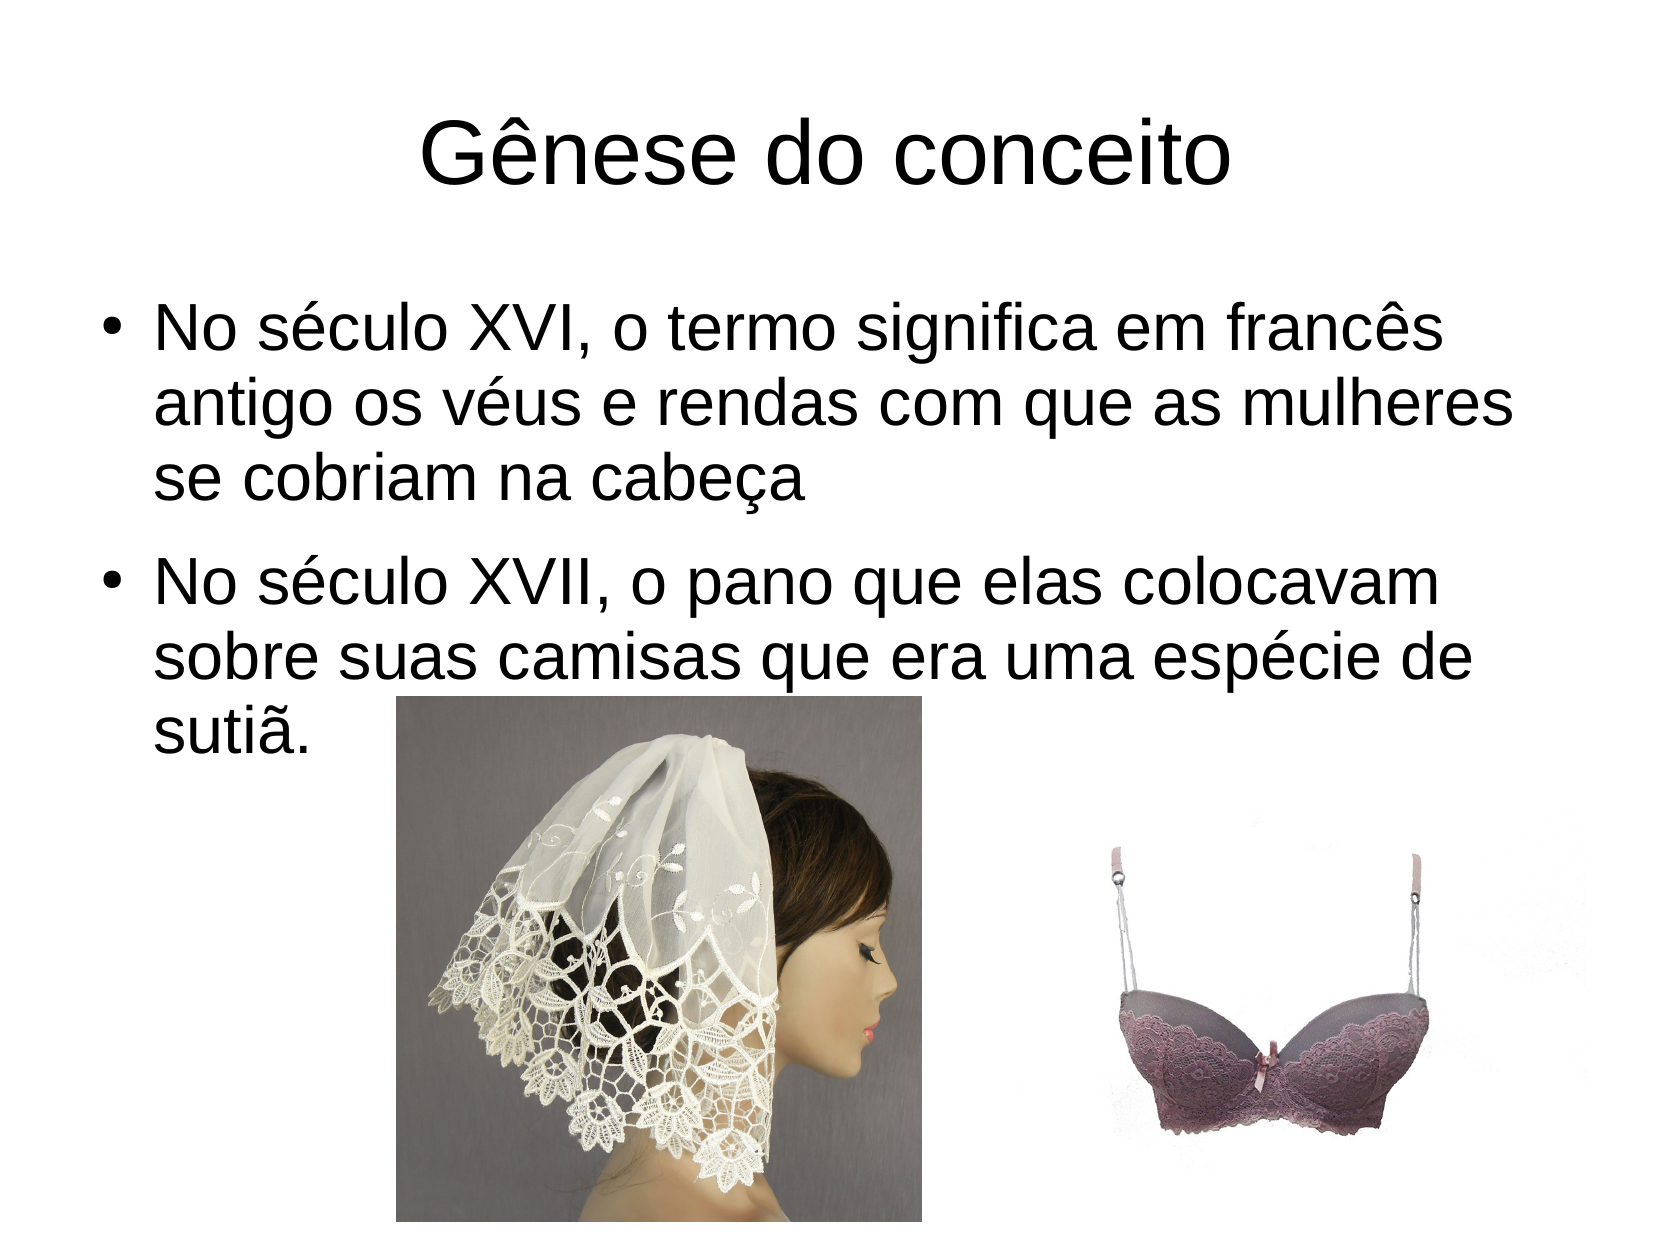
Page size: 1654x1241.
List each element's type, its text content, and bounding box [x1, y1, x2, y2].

picture [396, 696, 922, 1222]
picture [933, 814, 1611, 1170]
list No século XVI, o termo significa em francês antigo os véus e rendas com que as mulheres se cobriam na cabeça No século XVII, o pano que elas colocavam sobre suas camisas que era uma espécie de sutiã. [82, 290, 1571, 1109]
title Gênese do conceito [82, 49, 1571, 257]
